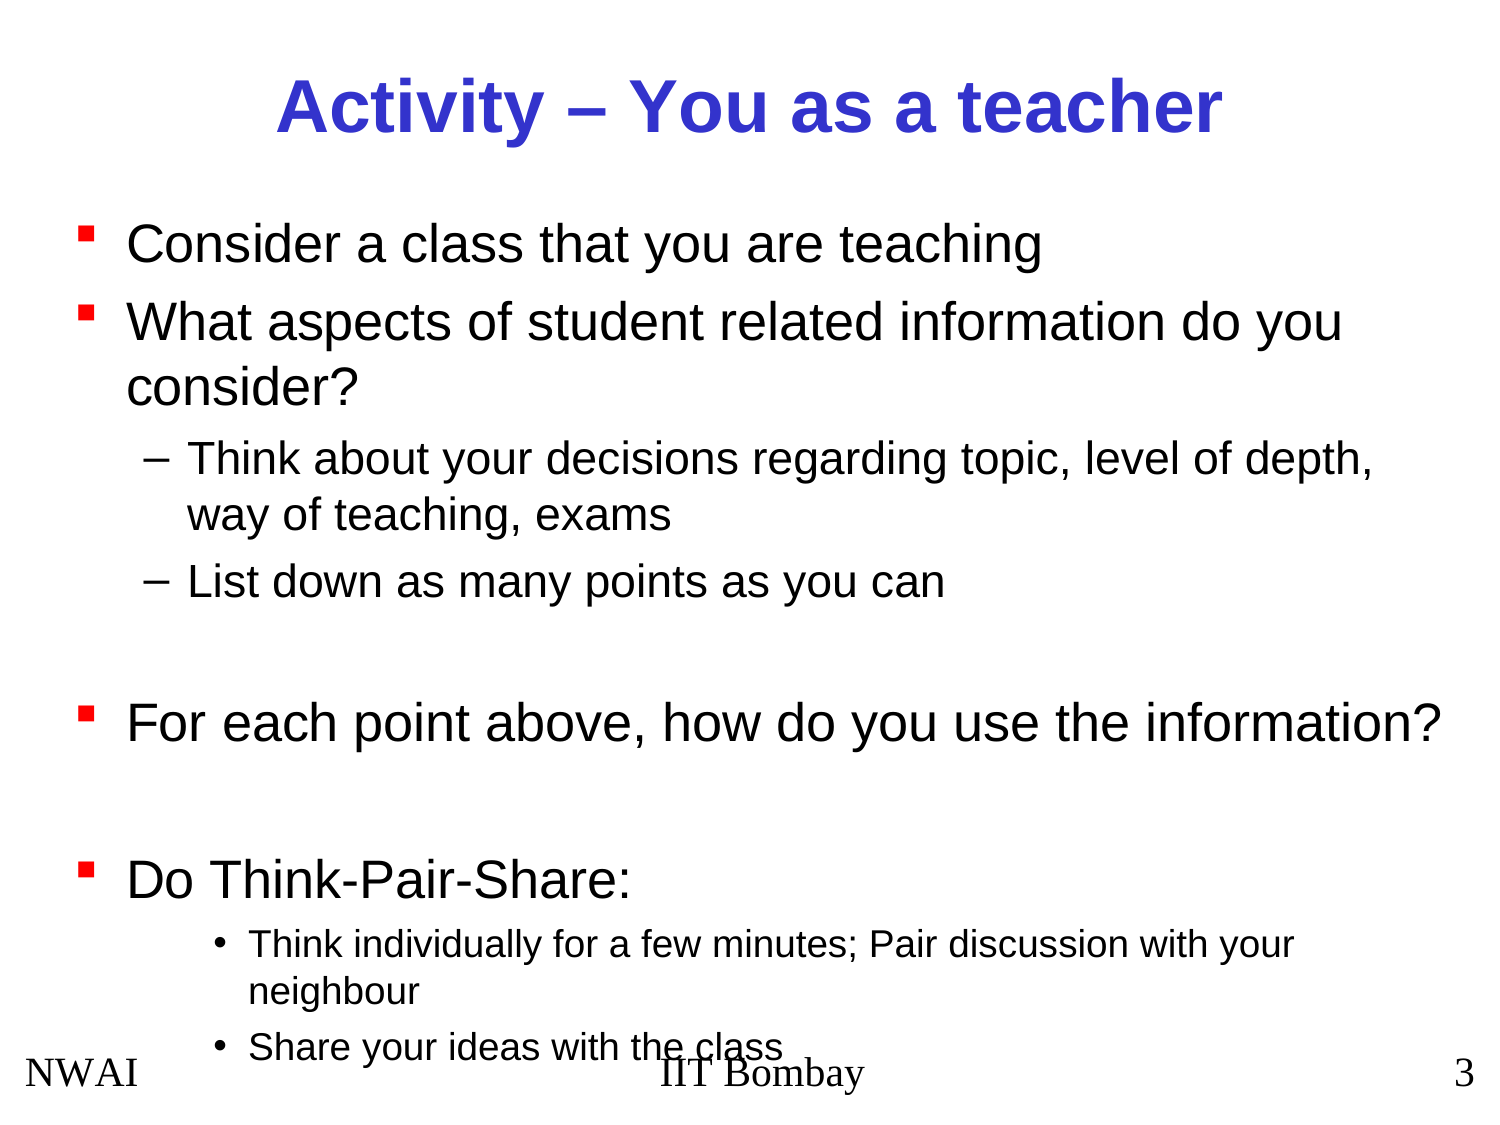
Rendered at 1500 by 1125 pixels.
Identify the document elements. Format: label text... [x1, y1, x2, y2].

title Activity – You as a teacher [37, 26, 1463, 178]
list Consider a class that you are teaching What aspects of student related information do you consider? Think about your decisions regarding topic, level of depth, way of teaching, exams List down as many points as you can For each point above, how do you use the information? Do Think-Pair-Share: Think individually for a few minutes; Pair discussion with your neighbour Share your ideas with the class [59, 200, 1463, 1093]
